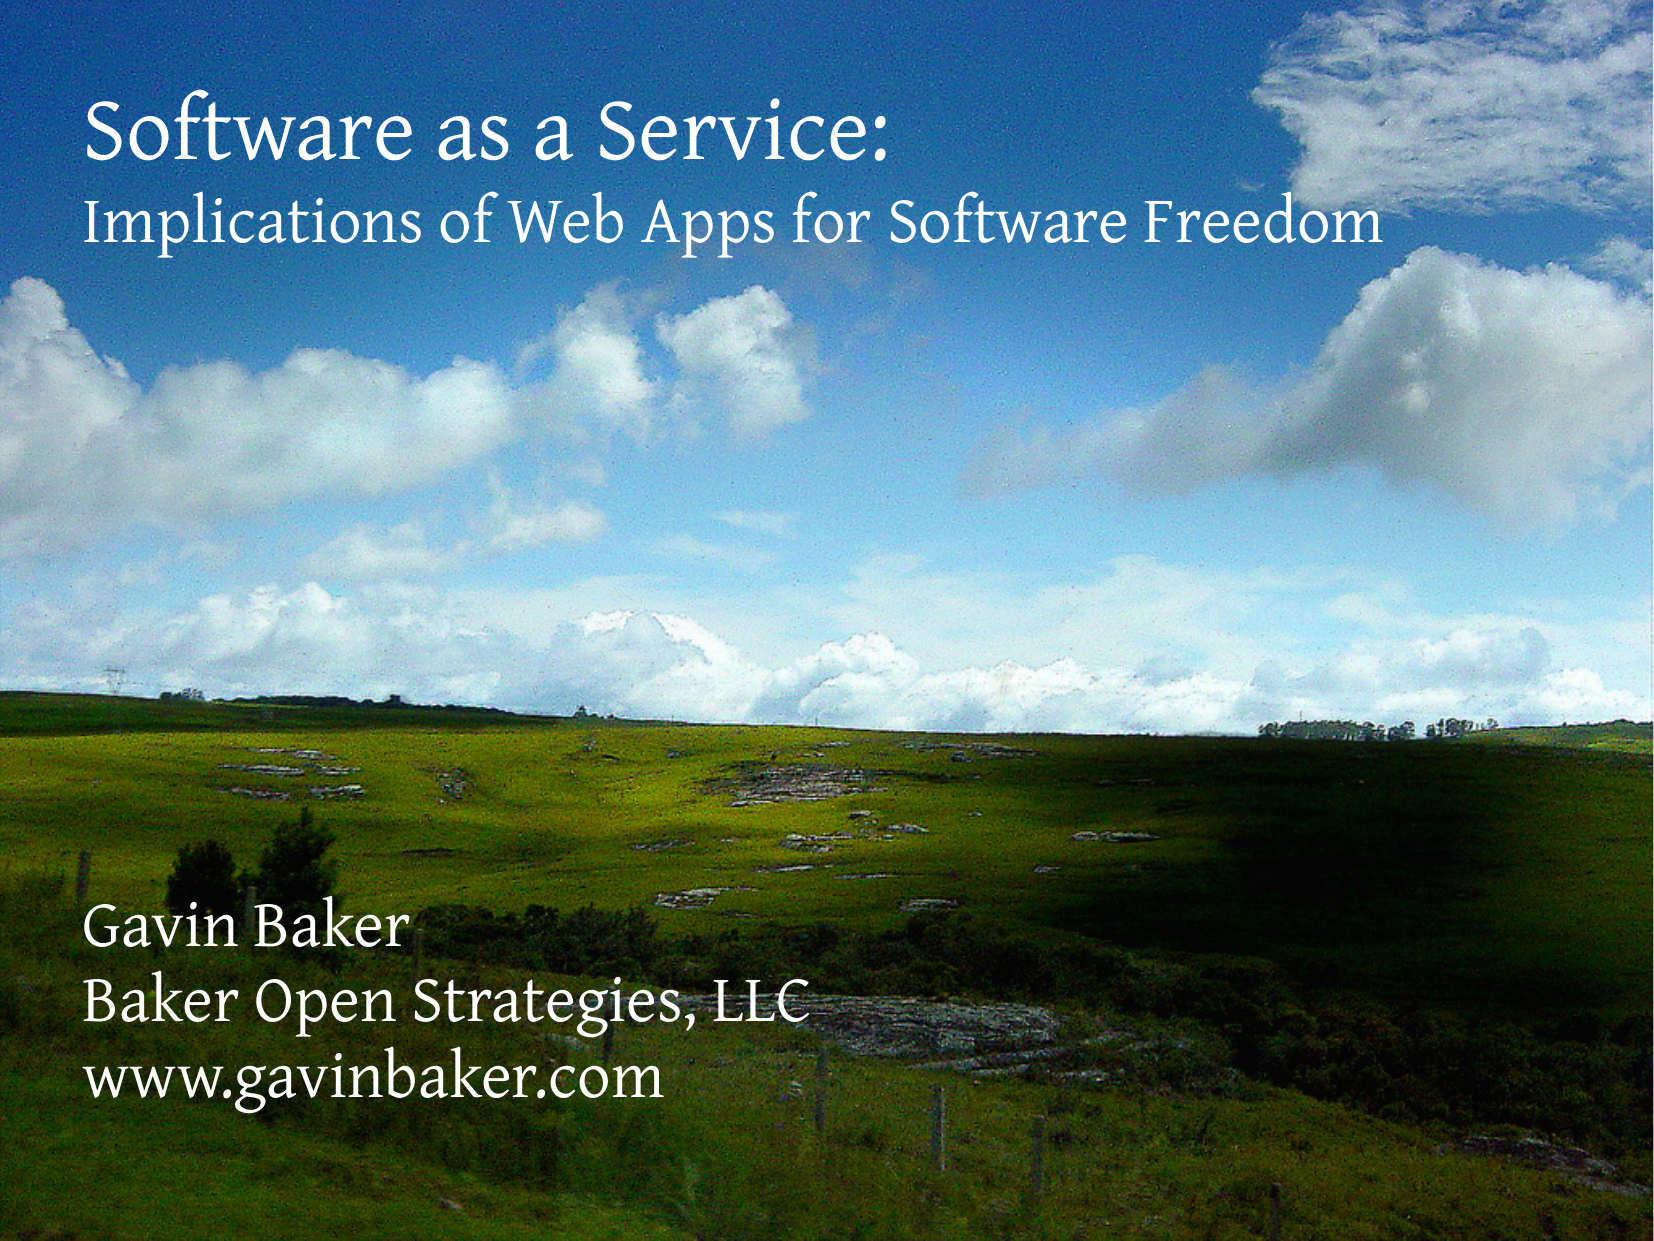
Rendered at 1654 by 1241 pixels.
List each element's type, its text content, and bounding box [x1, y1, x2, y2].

subtitle Gavin Baker Baker Open Strategies, LLC www.gavinbaker.com [82, 282, 1571, 1117]
picture [0, 0, 1654, 1241]
title Software as a Service: Implications of Web Apps for Software Freedom [82, 67, 1571, 275]
